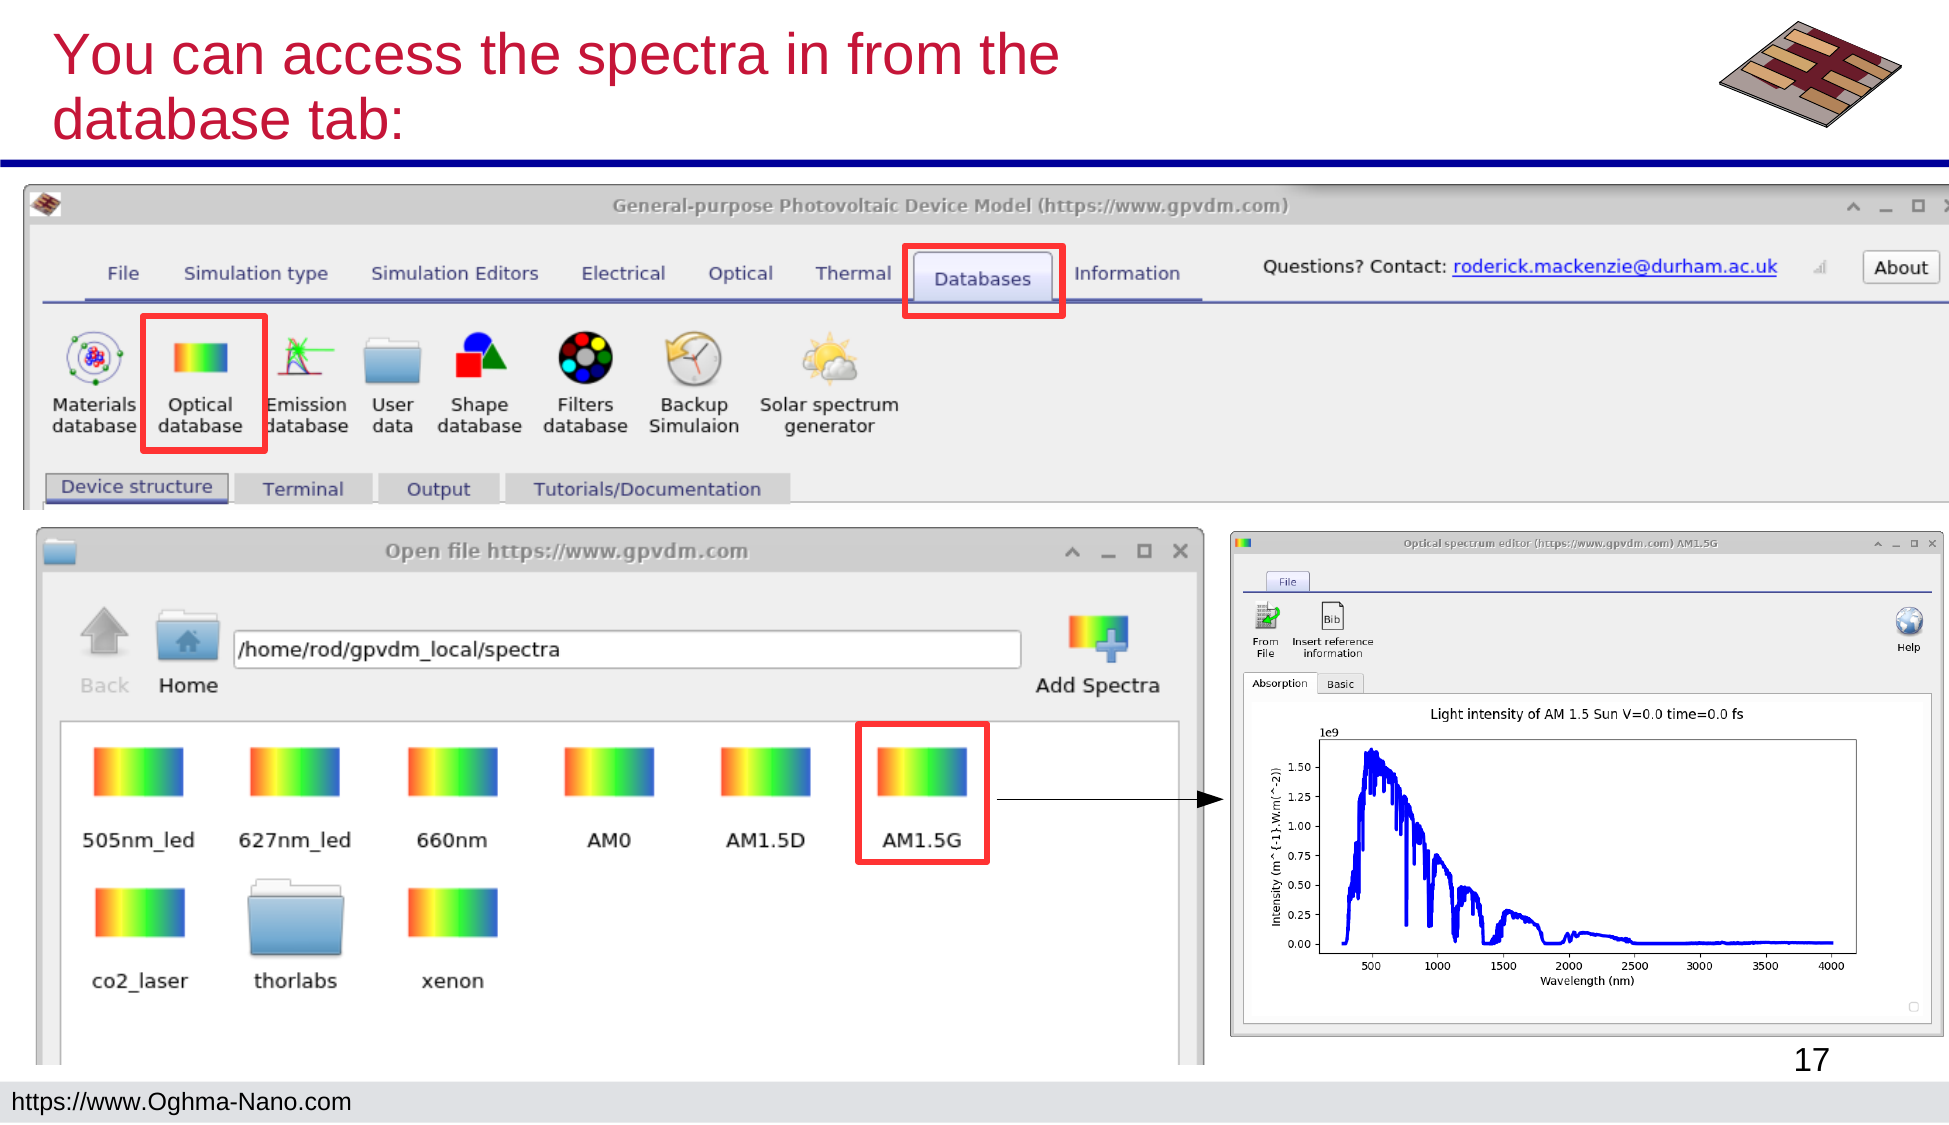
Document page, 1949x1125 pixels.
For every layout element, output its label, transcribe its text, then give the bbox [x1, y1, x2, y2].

title You can access the spectra in from the database tab: [37, 14, 1288, 160]
text_box <number> [1778, 1030, 1949, 1101]
picture [35, 527, 1205, 1065]
picture [1230, 531, 1944, 1037]
picture [23, 184, 1949, 510]
